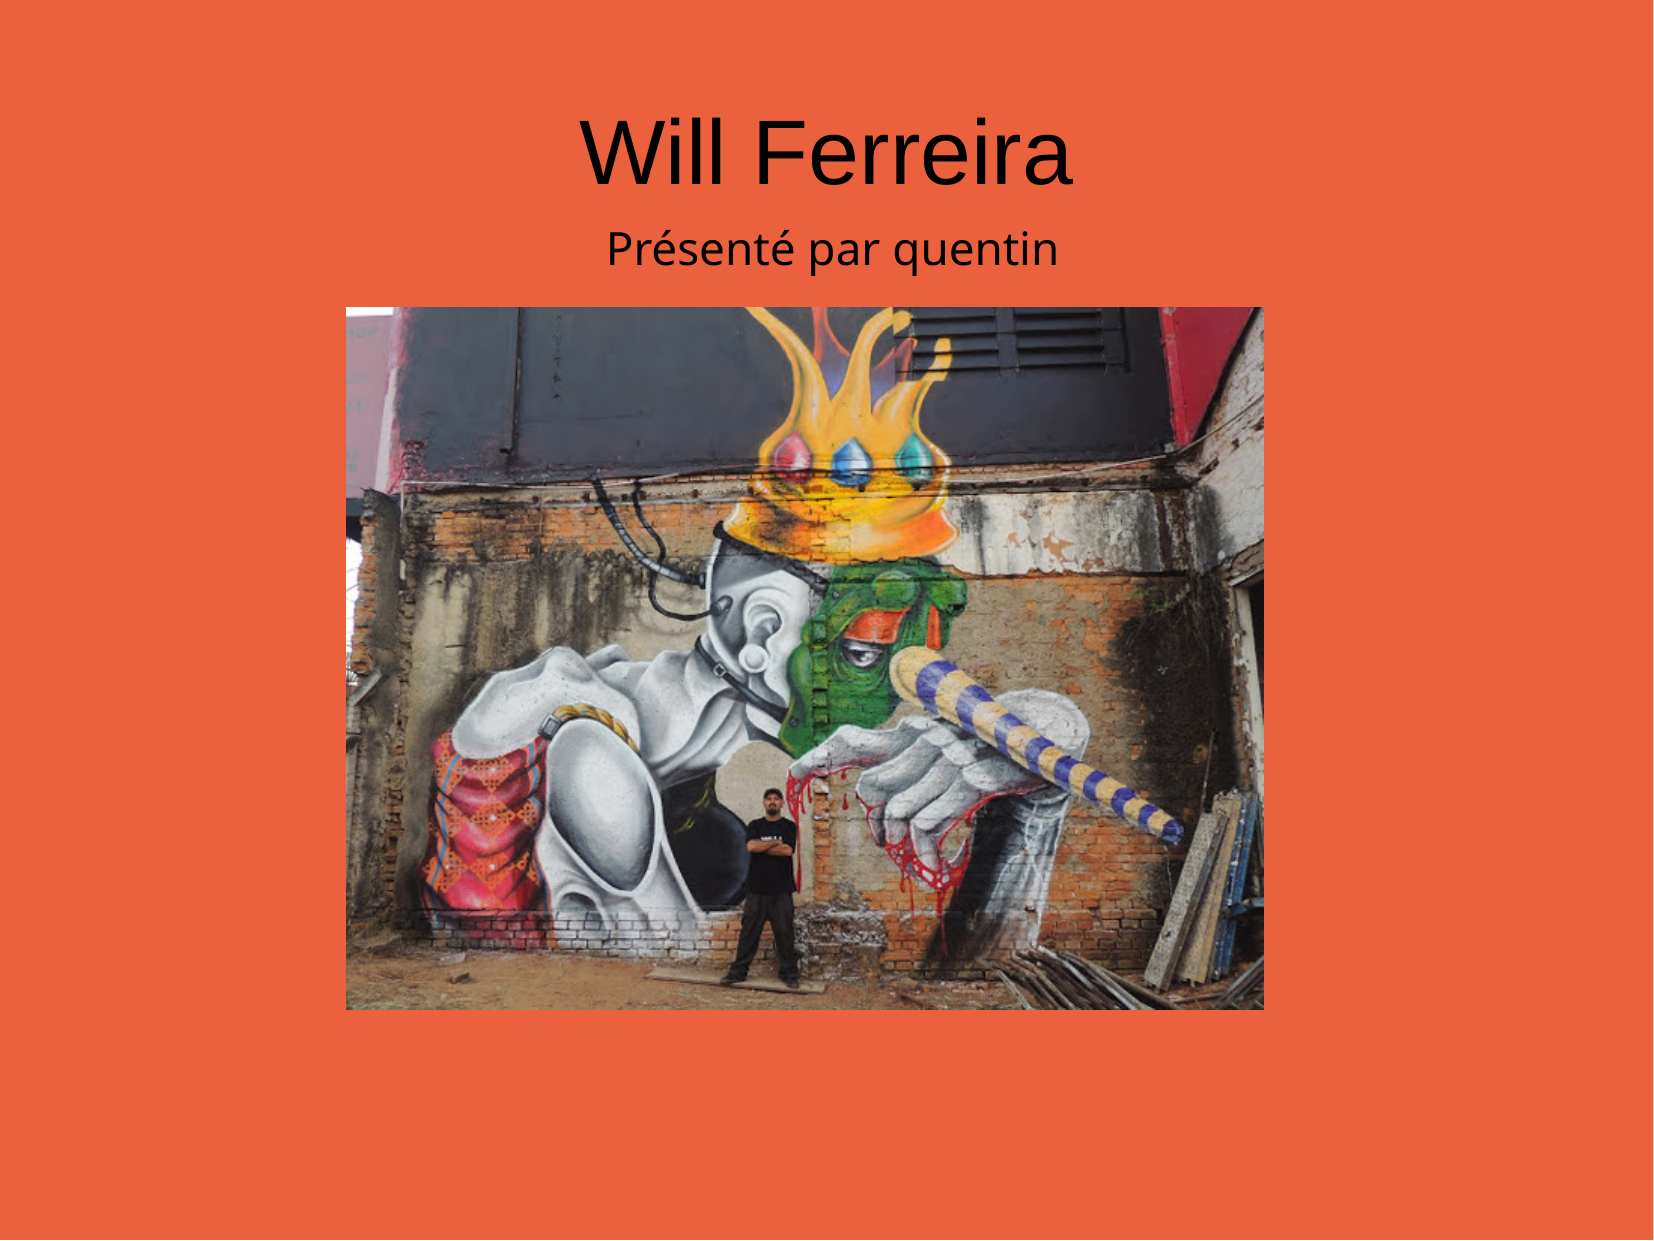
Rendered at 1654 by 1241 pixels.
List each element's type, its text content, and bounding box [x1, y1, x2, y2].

text_box Présenté par quentin [307, 208, 1359, 272]
picture [346, 307, 1264, 1010]
title Will Ferreira [82, 49, 1571, 257]
